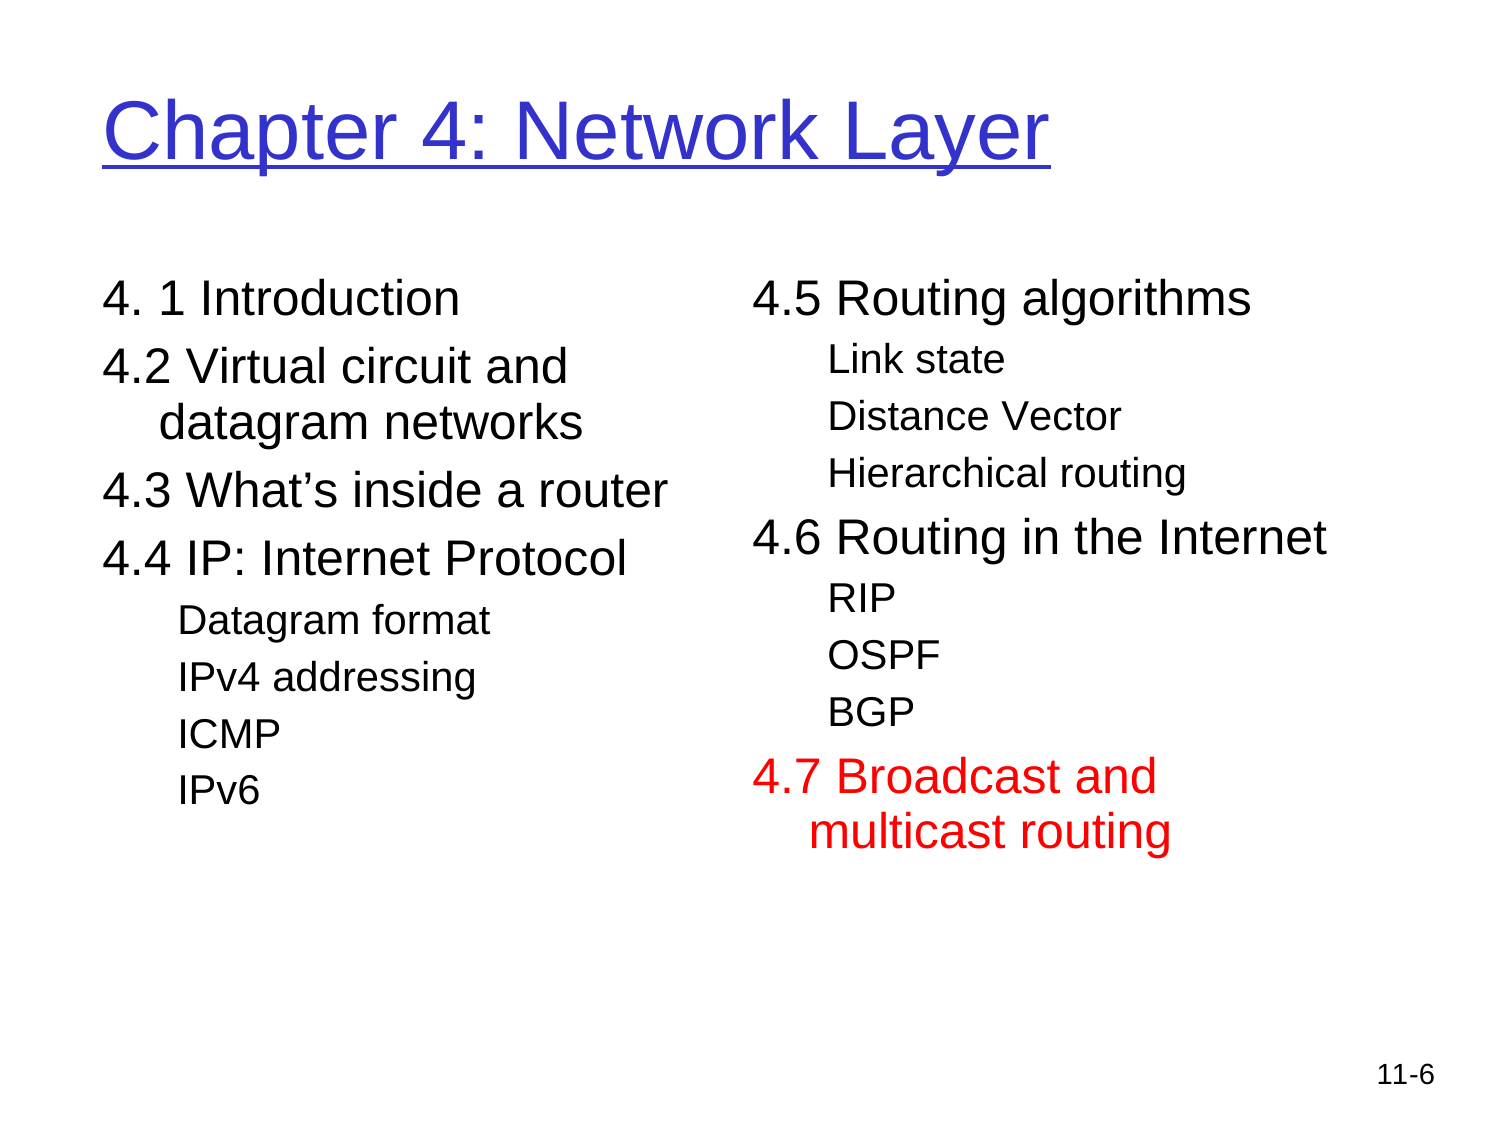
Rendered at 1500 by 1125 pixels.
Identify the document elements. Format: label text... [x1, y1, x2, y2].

list 4. 1 Introduction 4.2 Virtual circuit and datagram networks 4.3 What’s inside a router 4.4 IP: Internet Protocol Datagram format IPv4 addressing ICMP IPv6 [87, 262, 713, 1026]
title Chapter 4: Network Layer [87, 37, 1363, 225]
list 4.5 Routing algorithms Link state Distance Vector Hierarchical routing 4.6 Routing in the Internet RIP OSPF BGP 4.7 Broadcast and multicast routing [737, 262, 1363, 1026]
